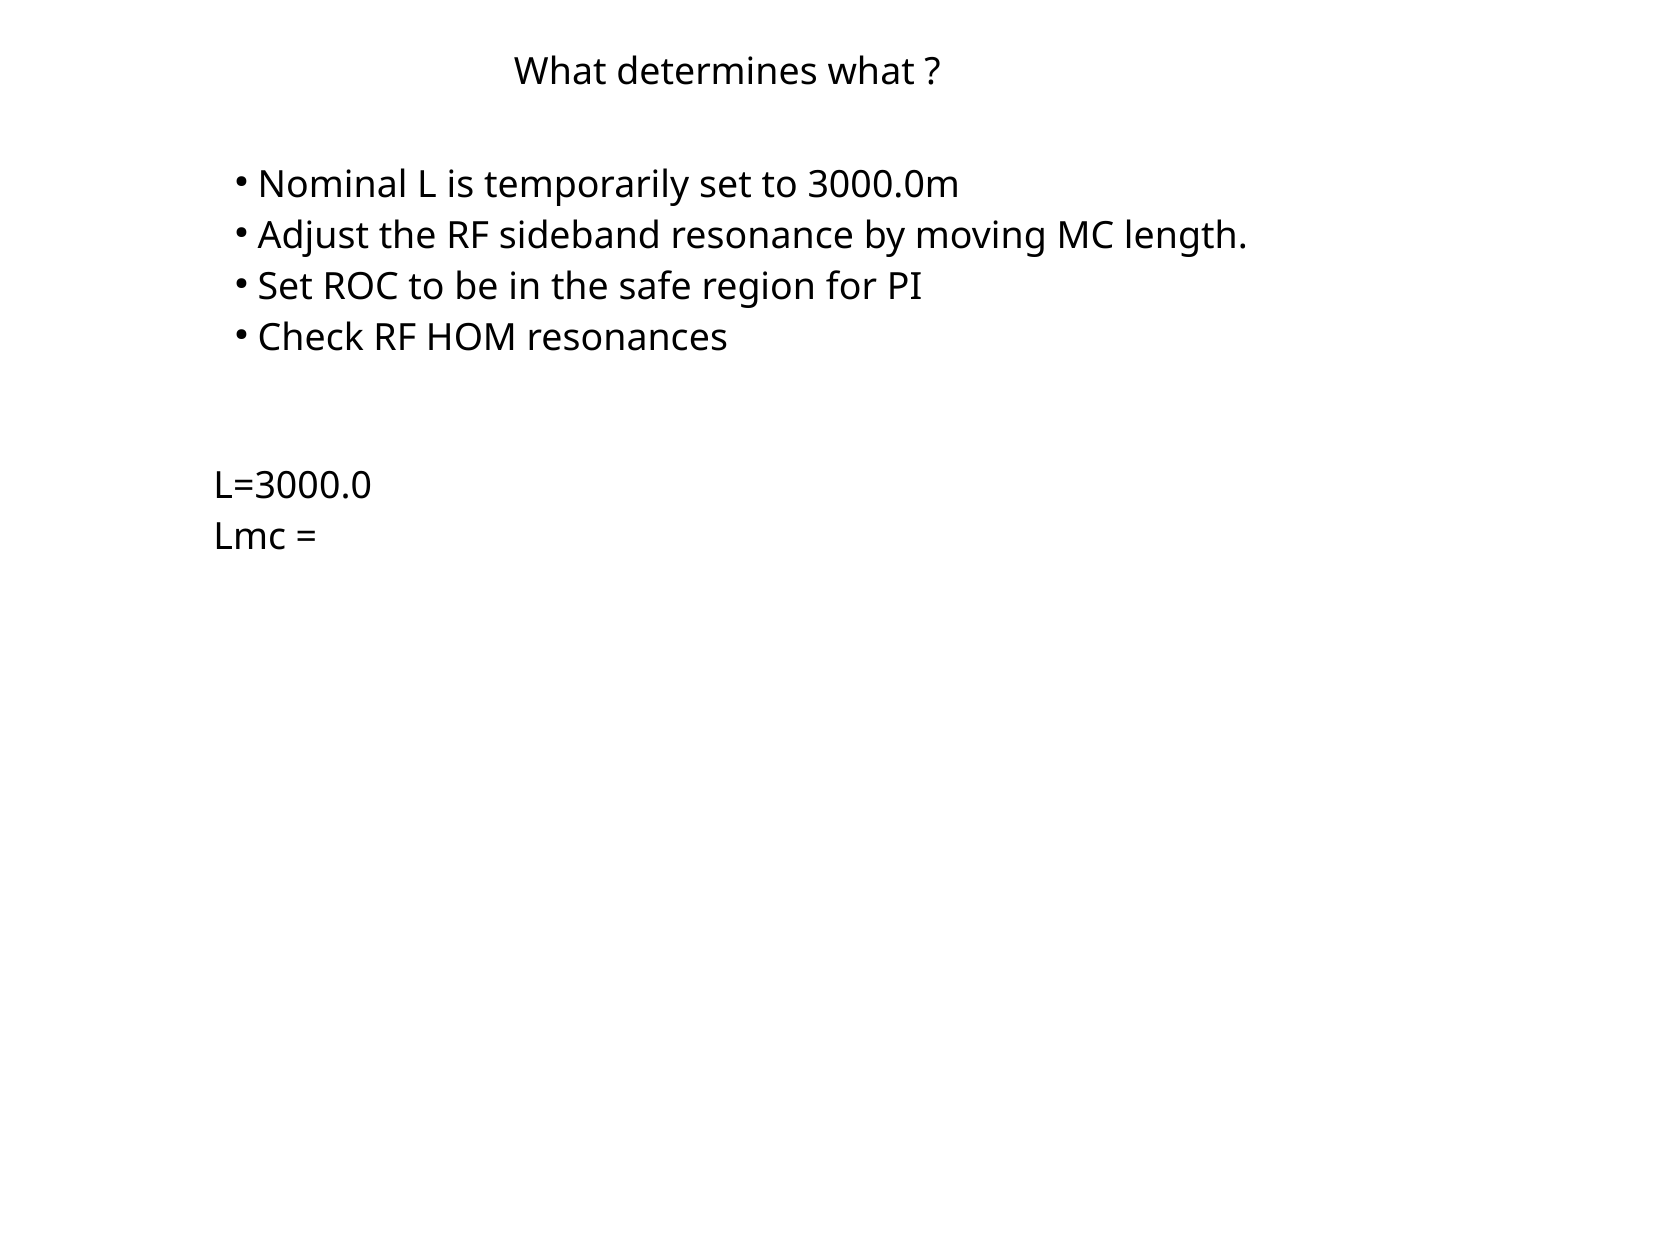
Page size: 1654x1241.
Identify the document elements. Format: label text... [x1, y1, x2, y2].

text_box Nominal L is temporarily set to 3000.0m Adjust the RF sideband resonance by moving MC length. Set ROC to be in the safe region for PI Check RF HOM resonances [220, 150, 1266, 327]
text_box L=3000.0 Lmc = [198, 450, 399, 547]
text_box What determines what ? [499, 37, 954, 93]
